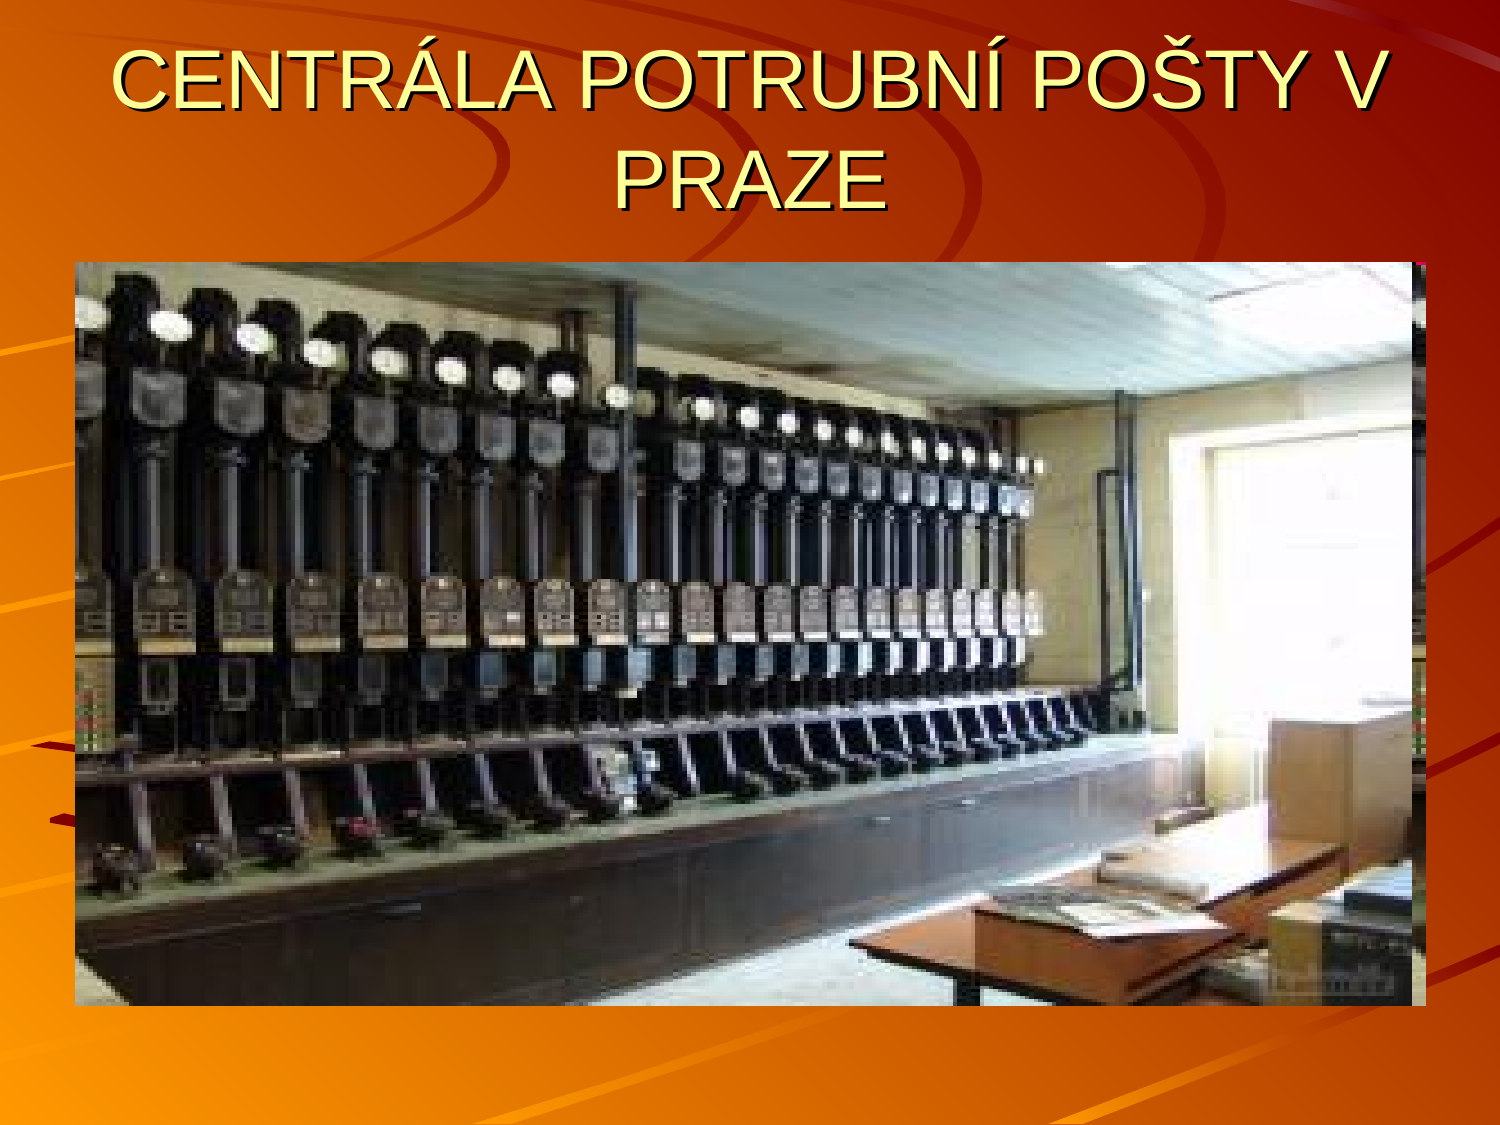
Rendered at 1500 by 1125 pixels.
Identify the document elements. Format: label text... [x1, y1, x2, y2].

title CENTRÁLA POTRUBNÍ POŠTY V PRAZE [75, 17, 1426, 233]
picture [75, 262, 1426, 1006]
